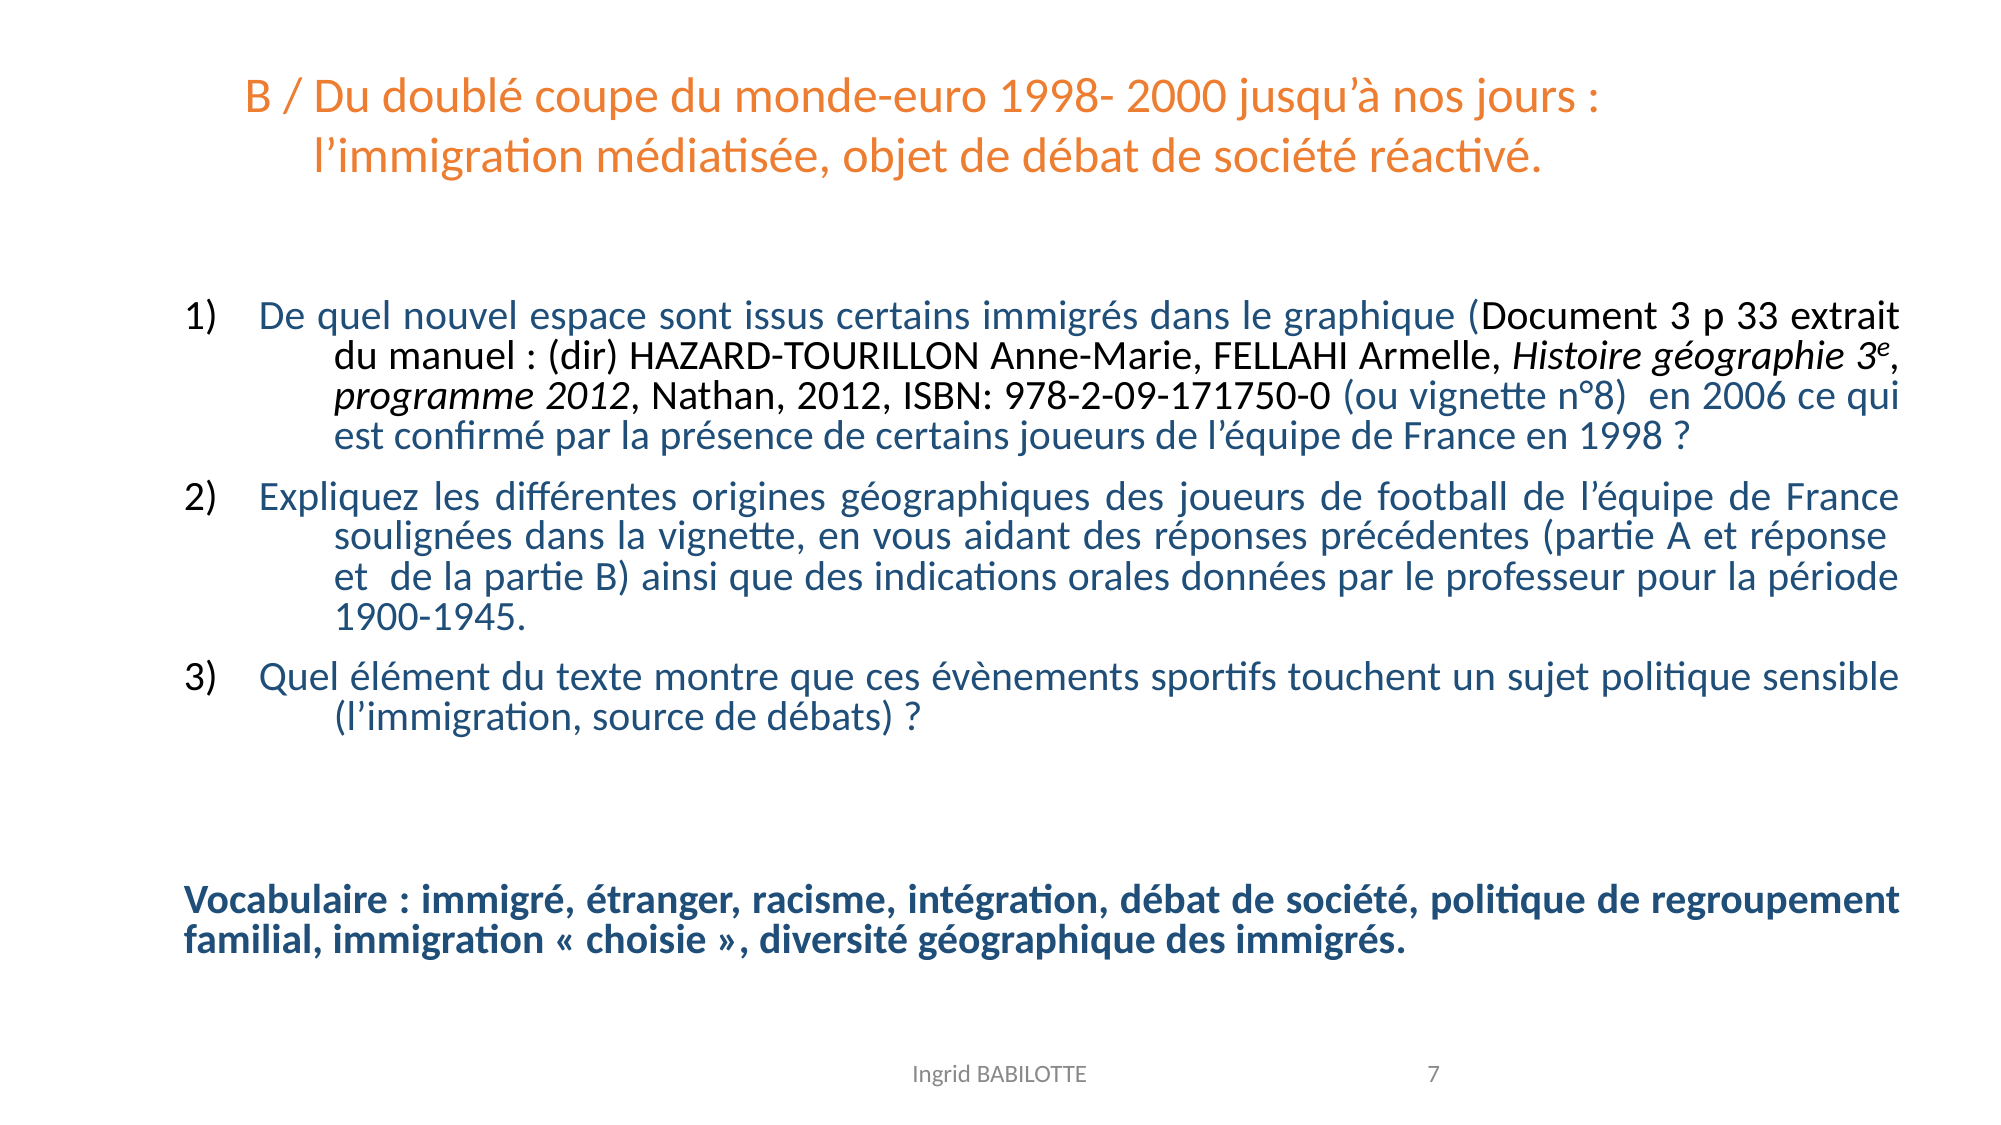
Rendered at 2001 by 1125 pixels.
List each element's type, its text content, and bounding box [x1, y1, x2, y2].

text_box 7 [1412, 1042, 1863, 1103]
text_box Ingrid BABILOTTE [662, 1042, 1338, 1103]
text_box De quel nouvel espace sont issus certains immigrés dans le graphique (Document 3 p 33 extrait du manuel : (dir) HAZARD-TOURILLON Anne-Marie, FELLAHI Armelle, Histoire géographie 3e, programme 2012, Nathan, 2012, ISBN: 978-2-09-171750-0 (ou vignette n°8) en 2006 ce qui est confirmé par la présence de certains joueurs de l’équipe de France en 1998 ? Expliquez les différentes origines géographiques des joueurs de football de l’équipe de France soulignées dans la vignette, en vous aidant des réponses précédentes (partie A et réponse et de la partie B) ainsi que des indications orales données par le professeur pour la période 1900-1945. Quel élément du texte montre que ces évènements sportifs touchent un sujet politique sensible (l’immigration, source de débats) ? Vocabulaire : immigré, étranger, racisme, intégration, débat de société, politique de regroupement familial, immigration « choisie », diversité géographique des immigrés. [169, 226, 1916, 967]
text_box B / Du doublé coupe du monde-euro 1998- 2000 jusqu’à nos jours : l’immigration médiatisée, objet de débat de société réactivé. [169, 55, 1688, 190]
